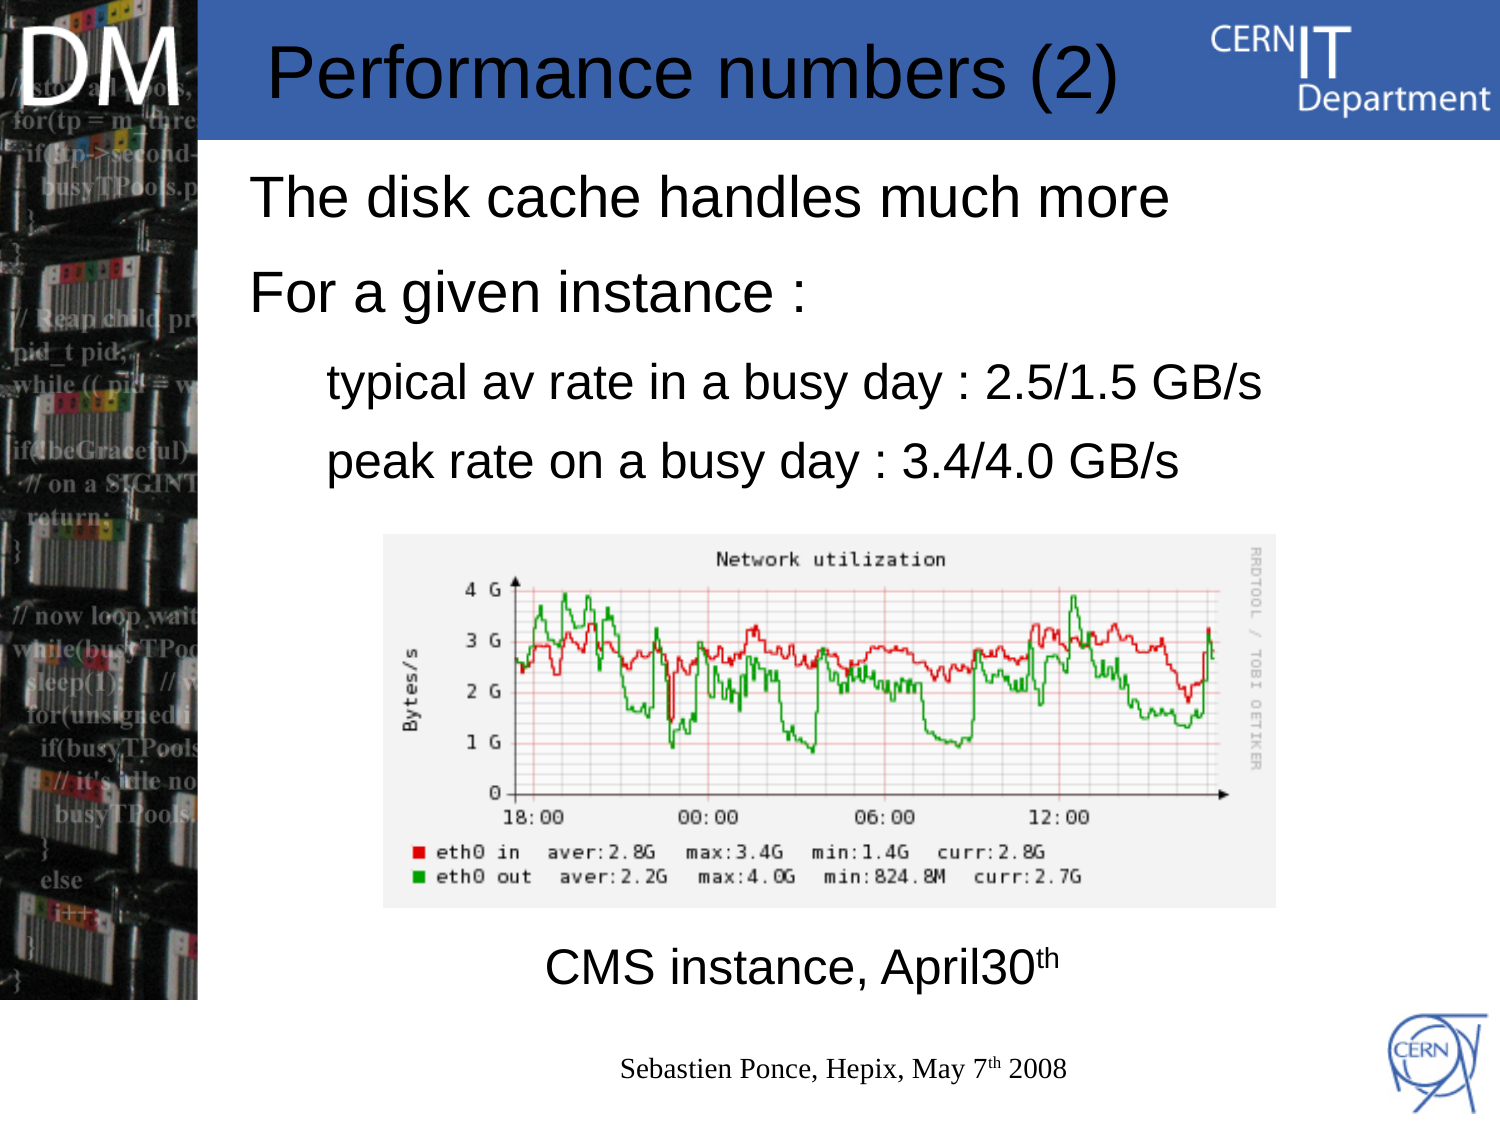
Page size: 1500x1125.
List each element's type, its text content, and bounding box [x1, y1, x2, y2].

title Performance numbers (2) [187, 0, 1201, 138]
picture [1387, 1012, 1489, 1114]
list The disk cache handles much more For a given instance : typical av rate in a busy day : 2.5/1.5 GB/s peak rate on a busy day : 3.4/4.0 GB/s [217, 149, 1463, 508]
picture [383, 534, 1276, 908]
picture [198, 0, 1500, 140]
text_box CMS instance, April30th [529, 932, 1138, 1006]
